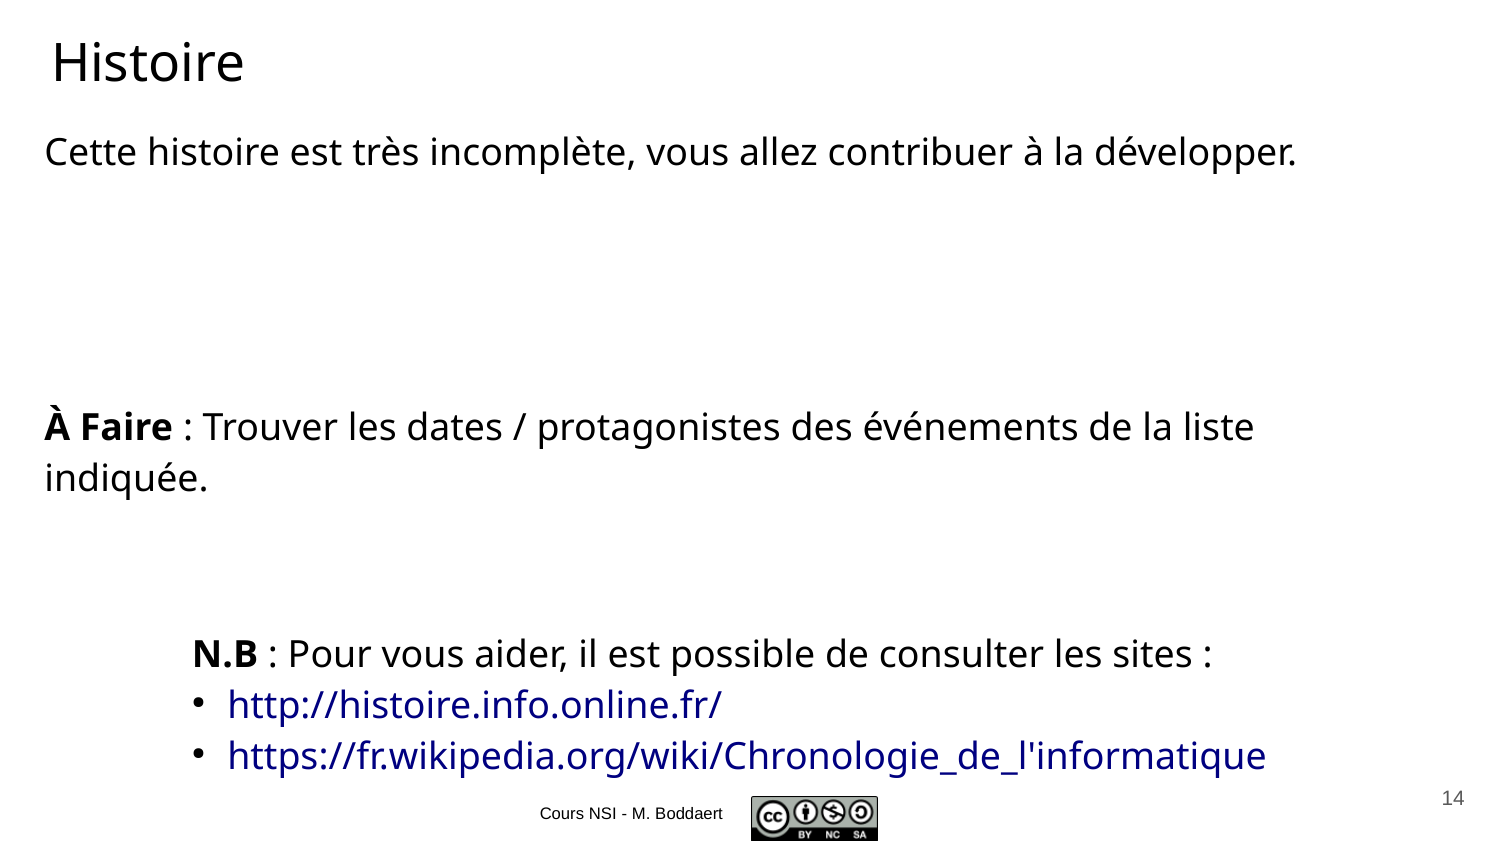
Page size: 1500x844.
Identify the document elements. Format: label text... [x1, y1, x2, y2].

text_box À Faire : Trouver les dates / protagonistes des événements de la liste indiquée. [29, 393, 1418, 473]
text_box Cette histoire est très incomplète, vous allez contribuer à la développer. [29, 120, 1477, 178]
text_box N.B : Pour vous aider, il est possible de consulter les sites : http://histoire.info.online.fr/ https://fr.wikipedia.org/wiki/Chronologie_de_l'informatique [177, 620, 1291, 766]
picture [751, 796, 878, 841]
title Histoire [51, 13, 1449, 108]
slide_number <numéro> [1389, 764, 1480, 830]
